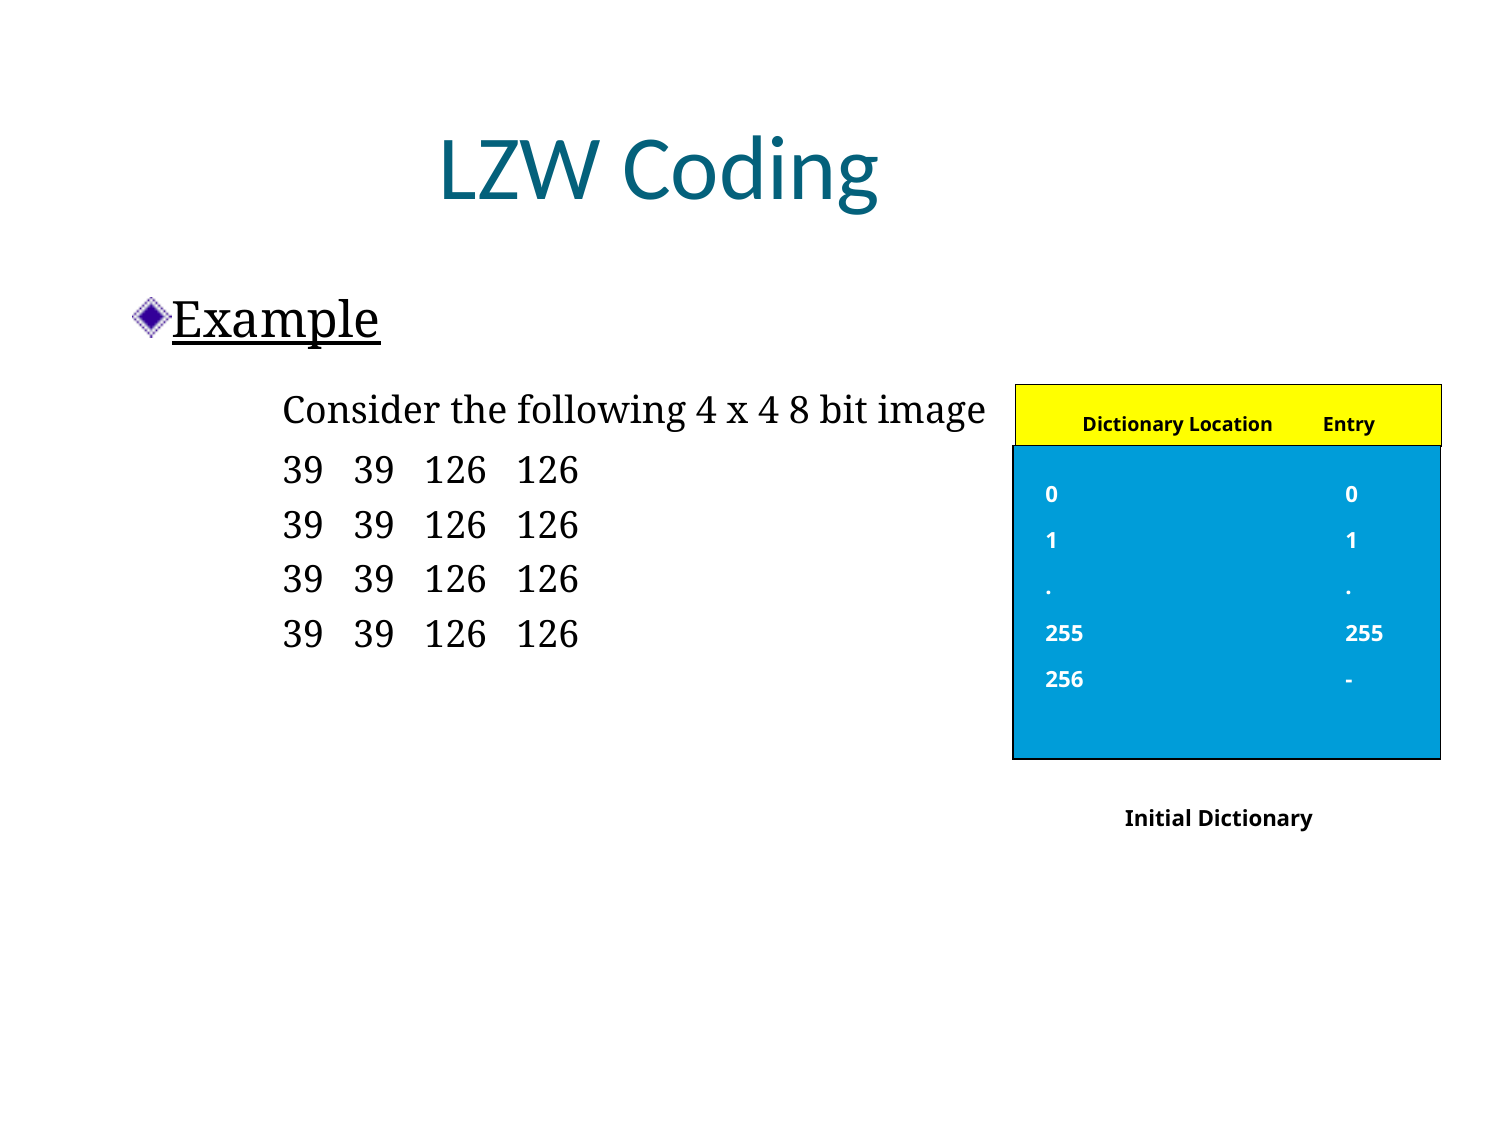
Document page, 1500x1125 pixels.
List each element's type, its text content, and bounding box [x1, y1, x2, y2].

text_box LZW Coding [112, 99, 1388, 288]
text_box Example Consider the following 4 x 4 8 bit image 39 39 126 126 39 39 126 126 39 39 126 126 39 39 126 126 [117, 279, 1393, 955]
text_box [1012, 445, 1441, 760]
text_box Initial Dictionary [1110, 777, 1329, 839]
text_box 0 0 1 1 . . 255 255 256 - 511 - [1030, 453, 1500, 838]
text_box Dictionary Location Entry [1015, 384, 1442, 447]
